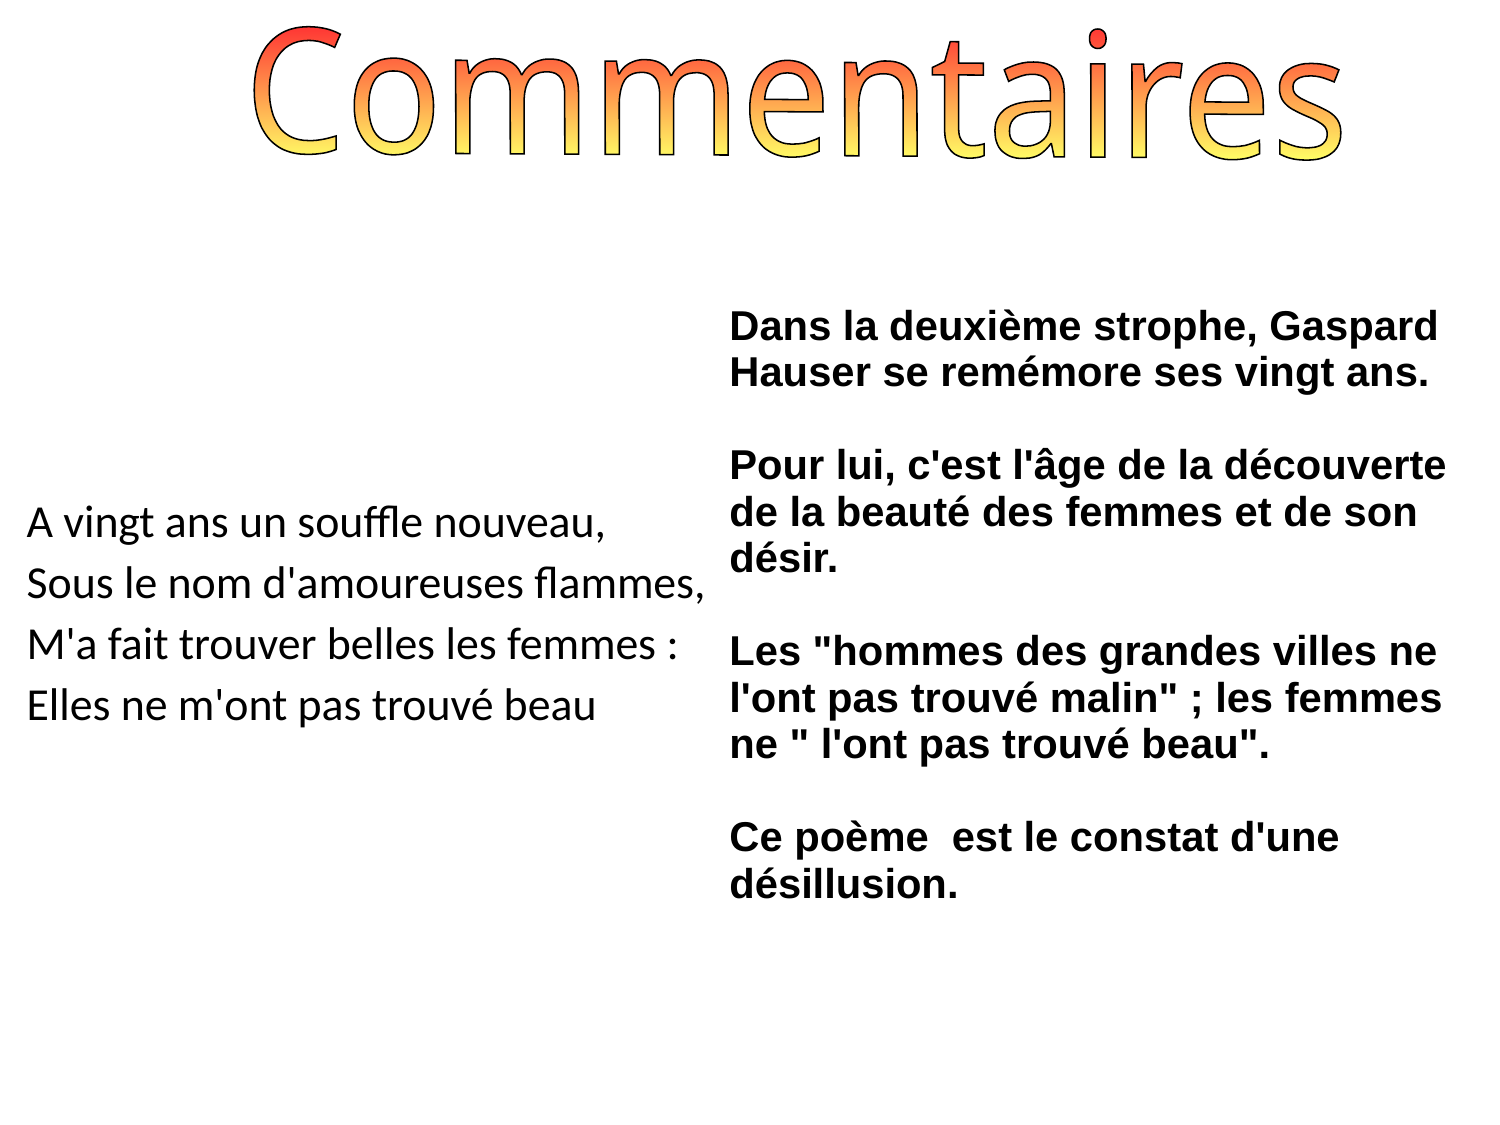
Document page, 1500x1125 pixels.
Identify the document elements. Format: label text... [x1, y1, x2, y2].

text_box Commentaires [749, 60, 823, 158]
text_box Commentaires [455, 58, 579, 155]
list A vingt ans un souffle nouveau, Sous le nom d'amoureuses flammes, M'a fait trouver belles les femmes : Elles ne m'ont pas trouvé beau [11, 484, 804, 733]
text_box Dans la deuxième strophe, Gaspard Hauser se remémore ses vingt ans. Pour lui, c'est l'âge de la découverte de la beauté des femmes et de son désir. Les "hommes des grandes villes ne l'ont pas trouvé malin" ; les femmes ne " l'ont pas trouvé beau". Ce poème est le constat d'une désillusion. [714, 295, 1500, 1074]
text_box Commentaires [932, 41, 985, 159]
text_box Commentaires [1279, 63, 1341, 161]
text_box Commentaires [605, 59, 729, 156]
text_box Commentaires [1190, 62, 1264, 160]
text_box Commentaires [1090, 63, 1105, 158]
text_box Commentaires [994, 62, 1065, 159]
text_box Commentaires [1089, 28, 1107, 49]
text_box Commentaires [1131, 62, 1182, 158]
text_box Commentaires [254, 26, 341, 155]
text_box Commentaires [354, 58, 434, 155]
text_box Commentaires [844, 61, 918, 157]
